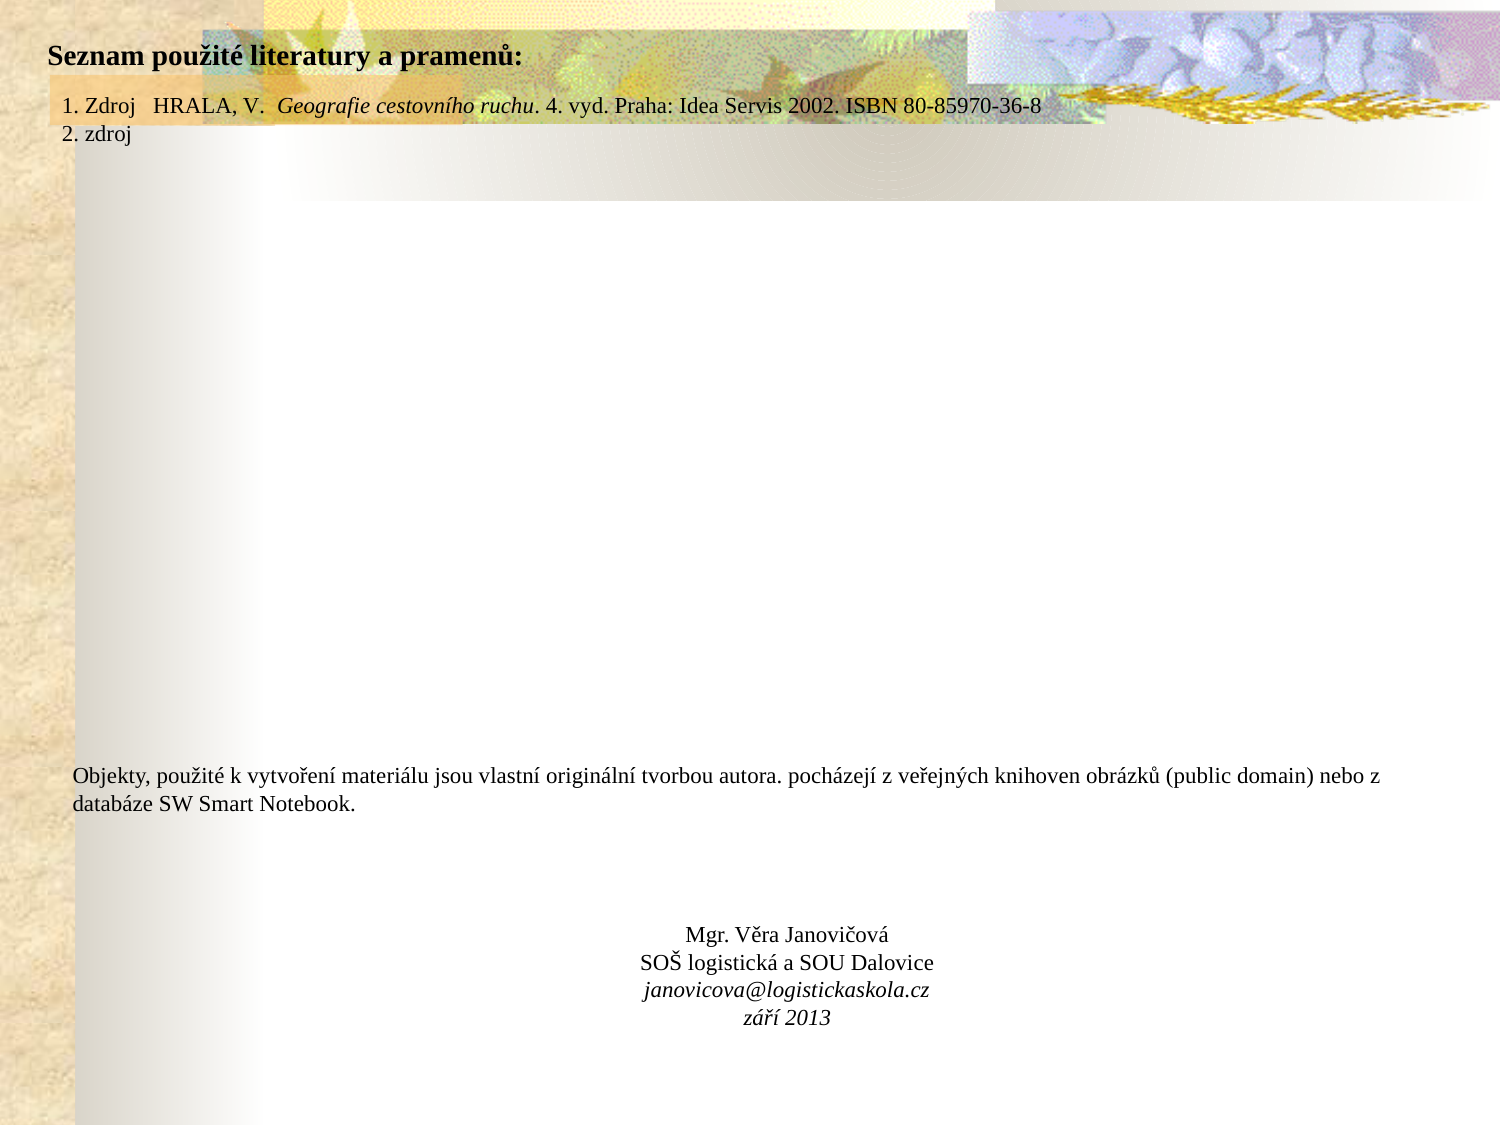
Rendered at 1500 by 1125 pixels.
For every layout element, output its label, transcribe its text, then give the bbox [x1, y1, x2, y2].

text_box Seznam použité literatury a pramenů: [33, 29, 762, 79]
text_box Mgr. Věra Janovičová SOŠ logistická a SOU Dalovice janovicova@logistickaskola.cz září 2013 [494, 913, 1080, 1039]
text_box Objekty, použité k vytvoření materiálu jsou vlastní originální tvorbou autora. pocházejí z veřejných knihoven obrázků (public domain) nebo z databáze SW Smart Notebook. [58, 753, 1442, 823]
text_box 1. Zdroj HRALA, V. Geografie cestovního ruchu. 4. vyd. Praha: Idea Servis 2002. ISBN 80-85970-36-8 2. zdroj [48, 84, 1310, 154]
